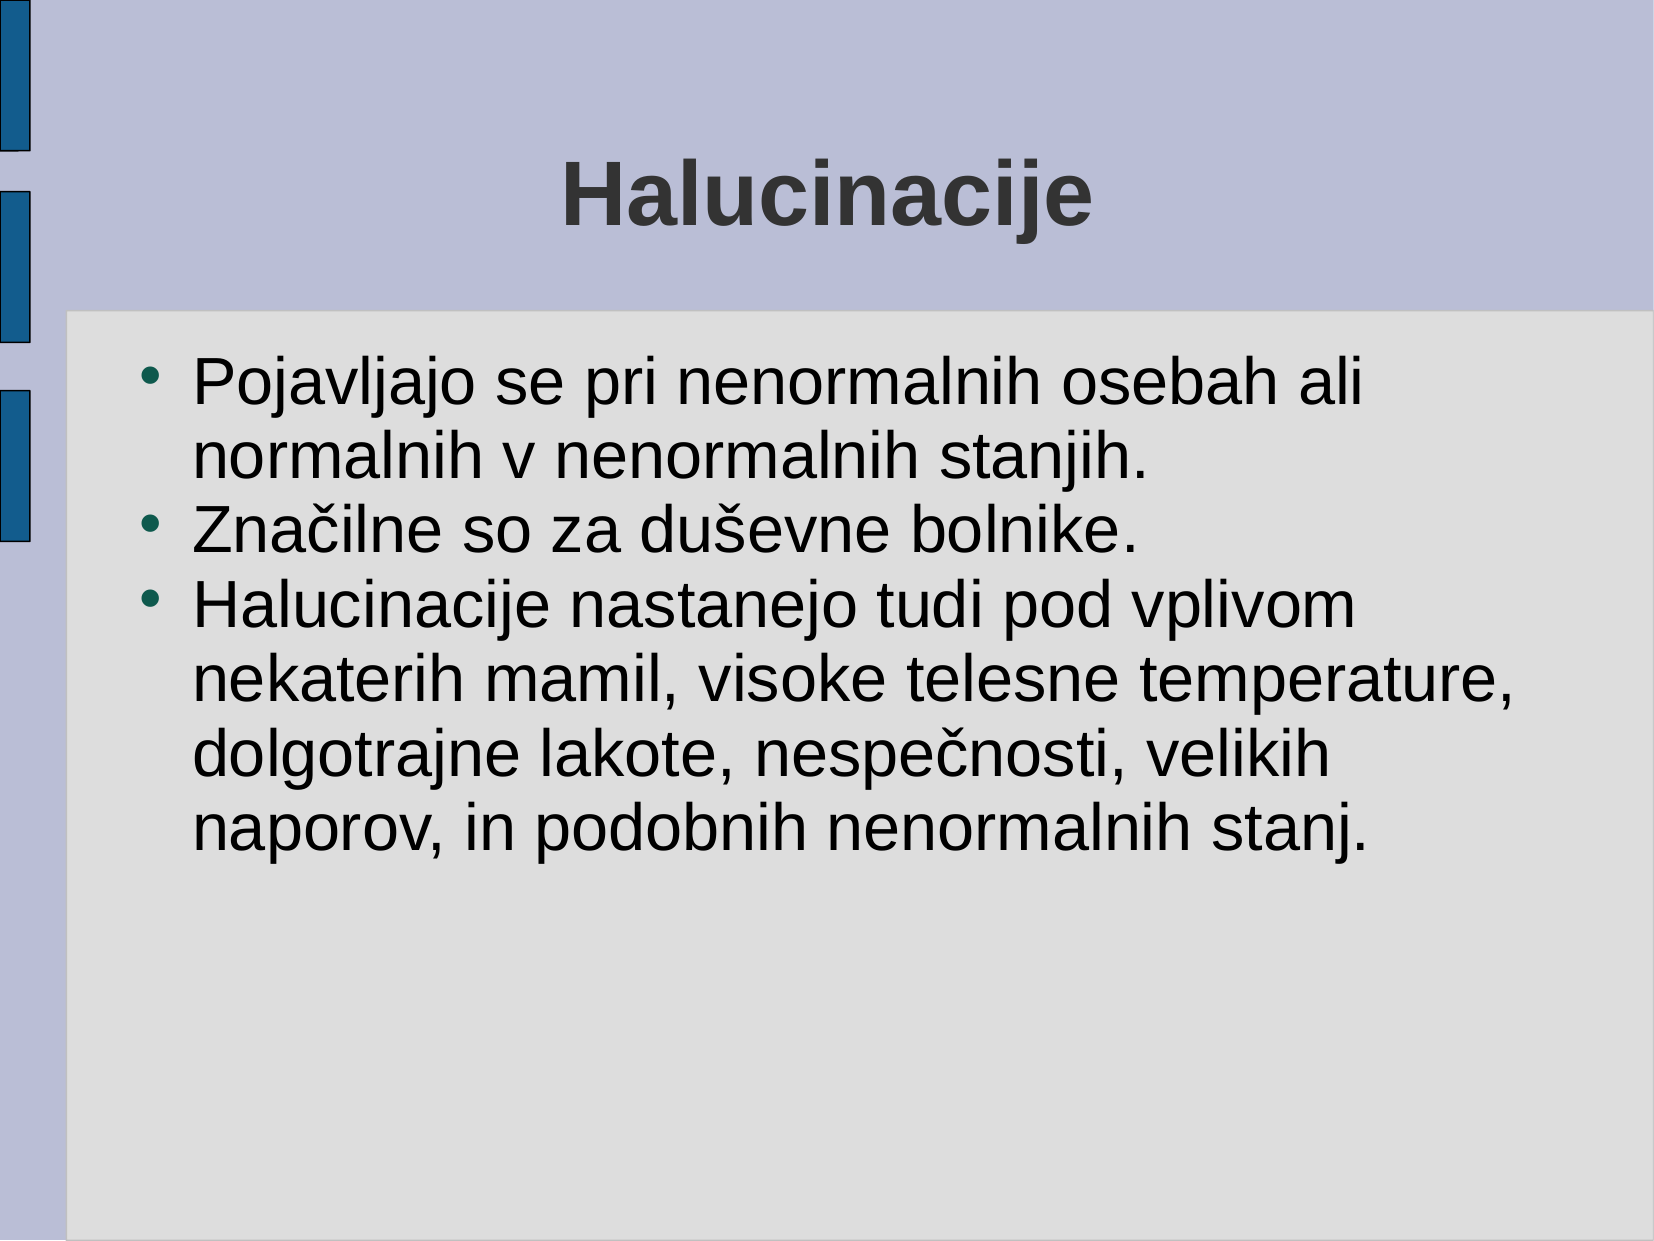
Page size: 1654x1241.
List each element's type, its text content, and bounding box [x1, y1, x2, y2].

title Halucinacije [121, 91, 1534, 299]
list Pojavljajo se pri nenormalnih osebah ali normalnih v nenormalnih stanjih. Značilne so za duševne bolnike. Halucinacije nastanejo tudi pod vplivom nekaterih mamil, visoke telesne temperature, dolgotrajne lakote, nespečnosti, velikih naporov, in podobnih nenormalnih stanj. [121, 344, 1534, 1127]
